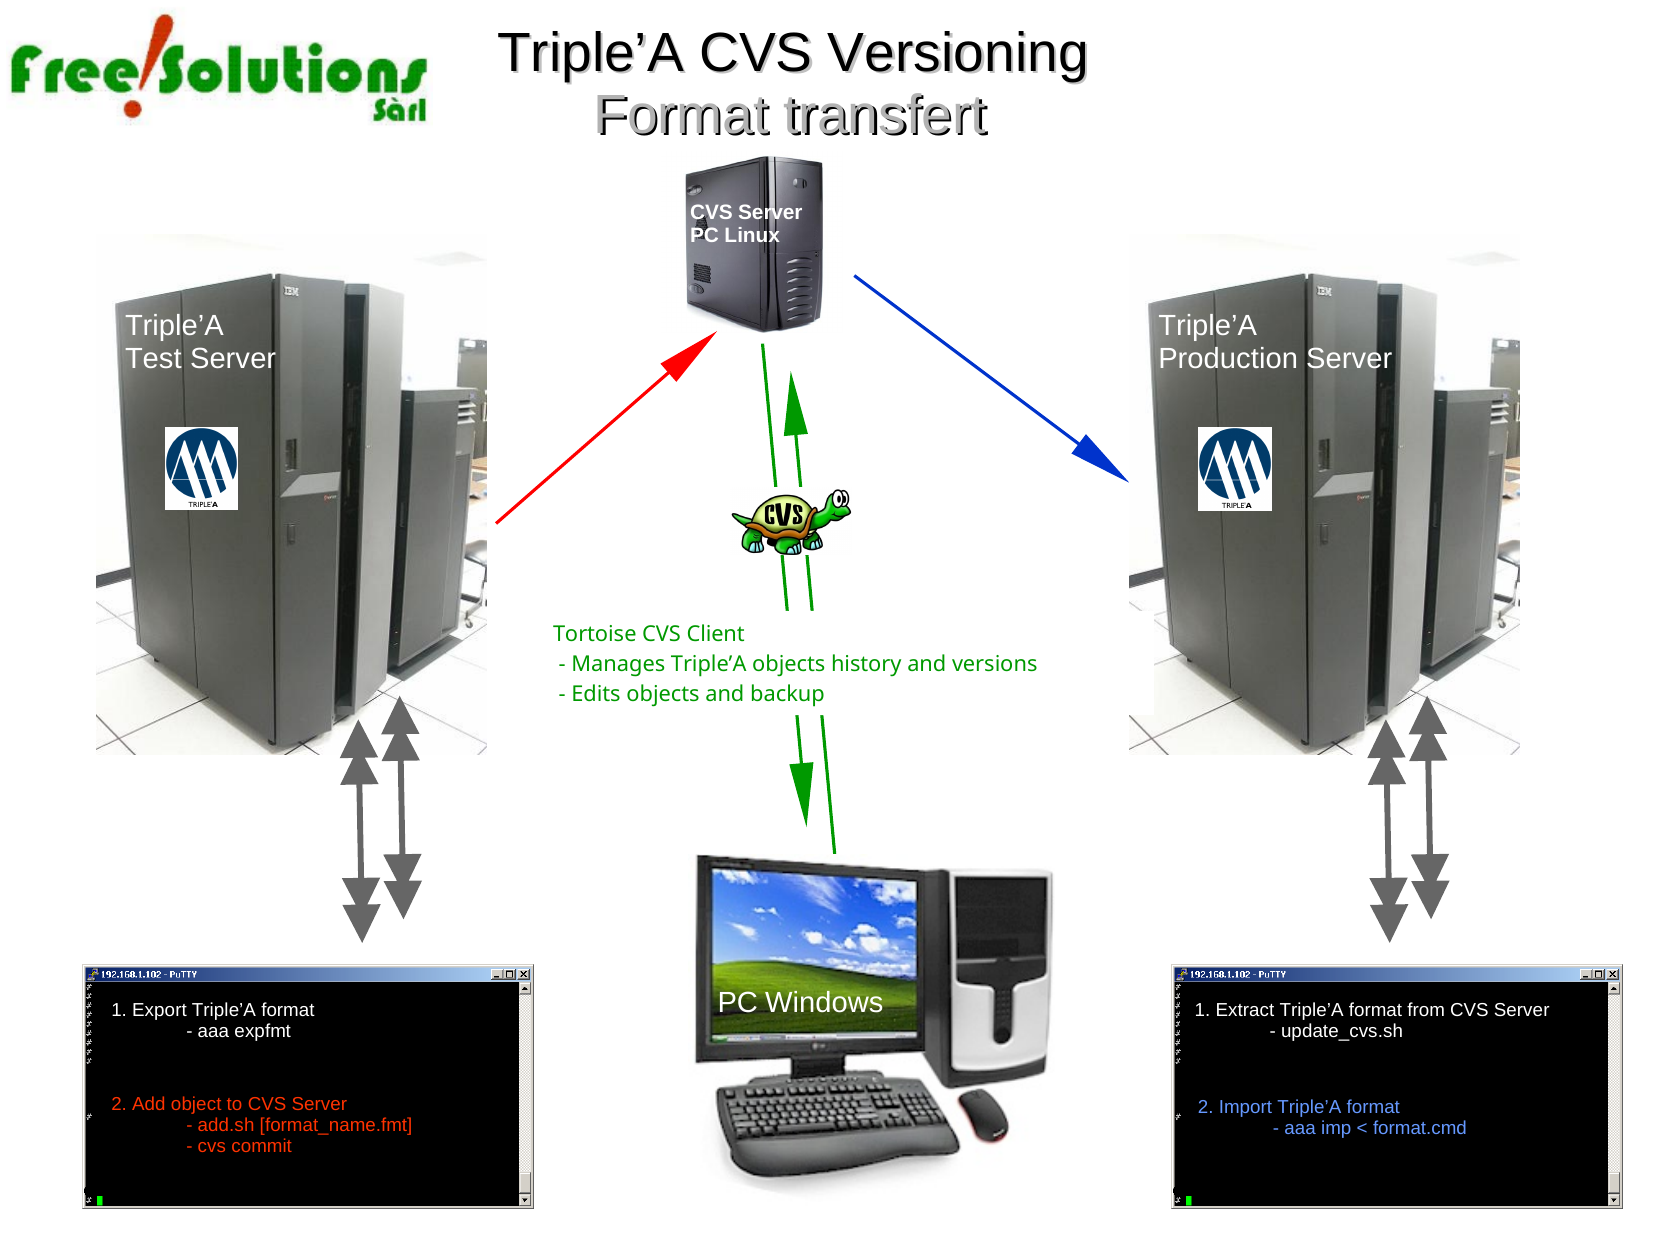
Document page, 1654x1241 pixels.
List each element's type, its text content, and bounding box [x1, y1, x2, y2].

picture [96, 234, 487, 755]
text_box Triple’A Production Server [1143, 301, 1489, 383]
picture [730, 487, 852, 555]
picture [1129, 234, 1520, 755]
text_box 2. Import Triple’A format - aaa imp < format.cmd [1183, 1088, 1561, 1147]
text_box 1. Export Triple’A format - aaa expfmt [96, 992, 469, 1062]
picture [661, 153, 843, 333]
text_box PC Windows [702, 978, 951, 1027]
picture [82, 964, 534, 1209]
text_box Triple’A Test Server [110, 301, 400, 383]
text_box Format transfert [578, 75, 1062, 153]
text_box CVS Server PC Linux [675, 192, 855, 255]
text_box 2. Add object to CVS Server - add.sh [format_name.fmt] - cvs commit [96, 1085, 497, 1186]
text_box Triple’A CVS Versioning [482, 13, 1144, 91]
picture [1171, 964, 1623, 1209]
text_box Tortoise CVS Client - Manages Triple’A objects history and versions - Edits objects and backup [538, 610, 1154, 716]
picture [6, 6, 433, 130]
text_box 1. Extract Triple’A format from CVS Server - update_cvs.sh [1179, 992, 1599, 1050]
picture [688, 854, 1061, 1210]
